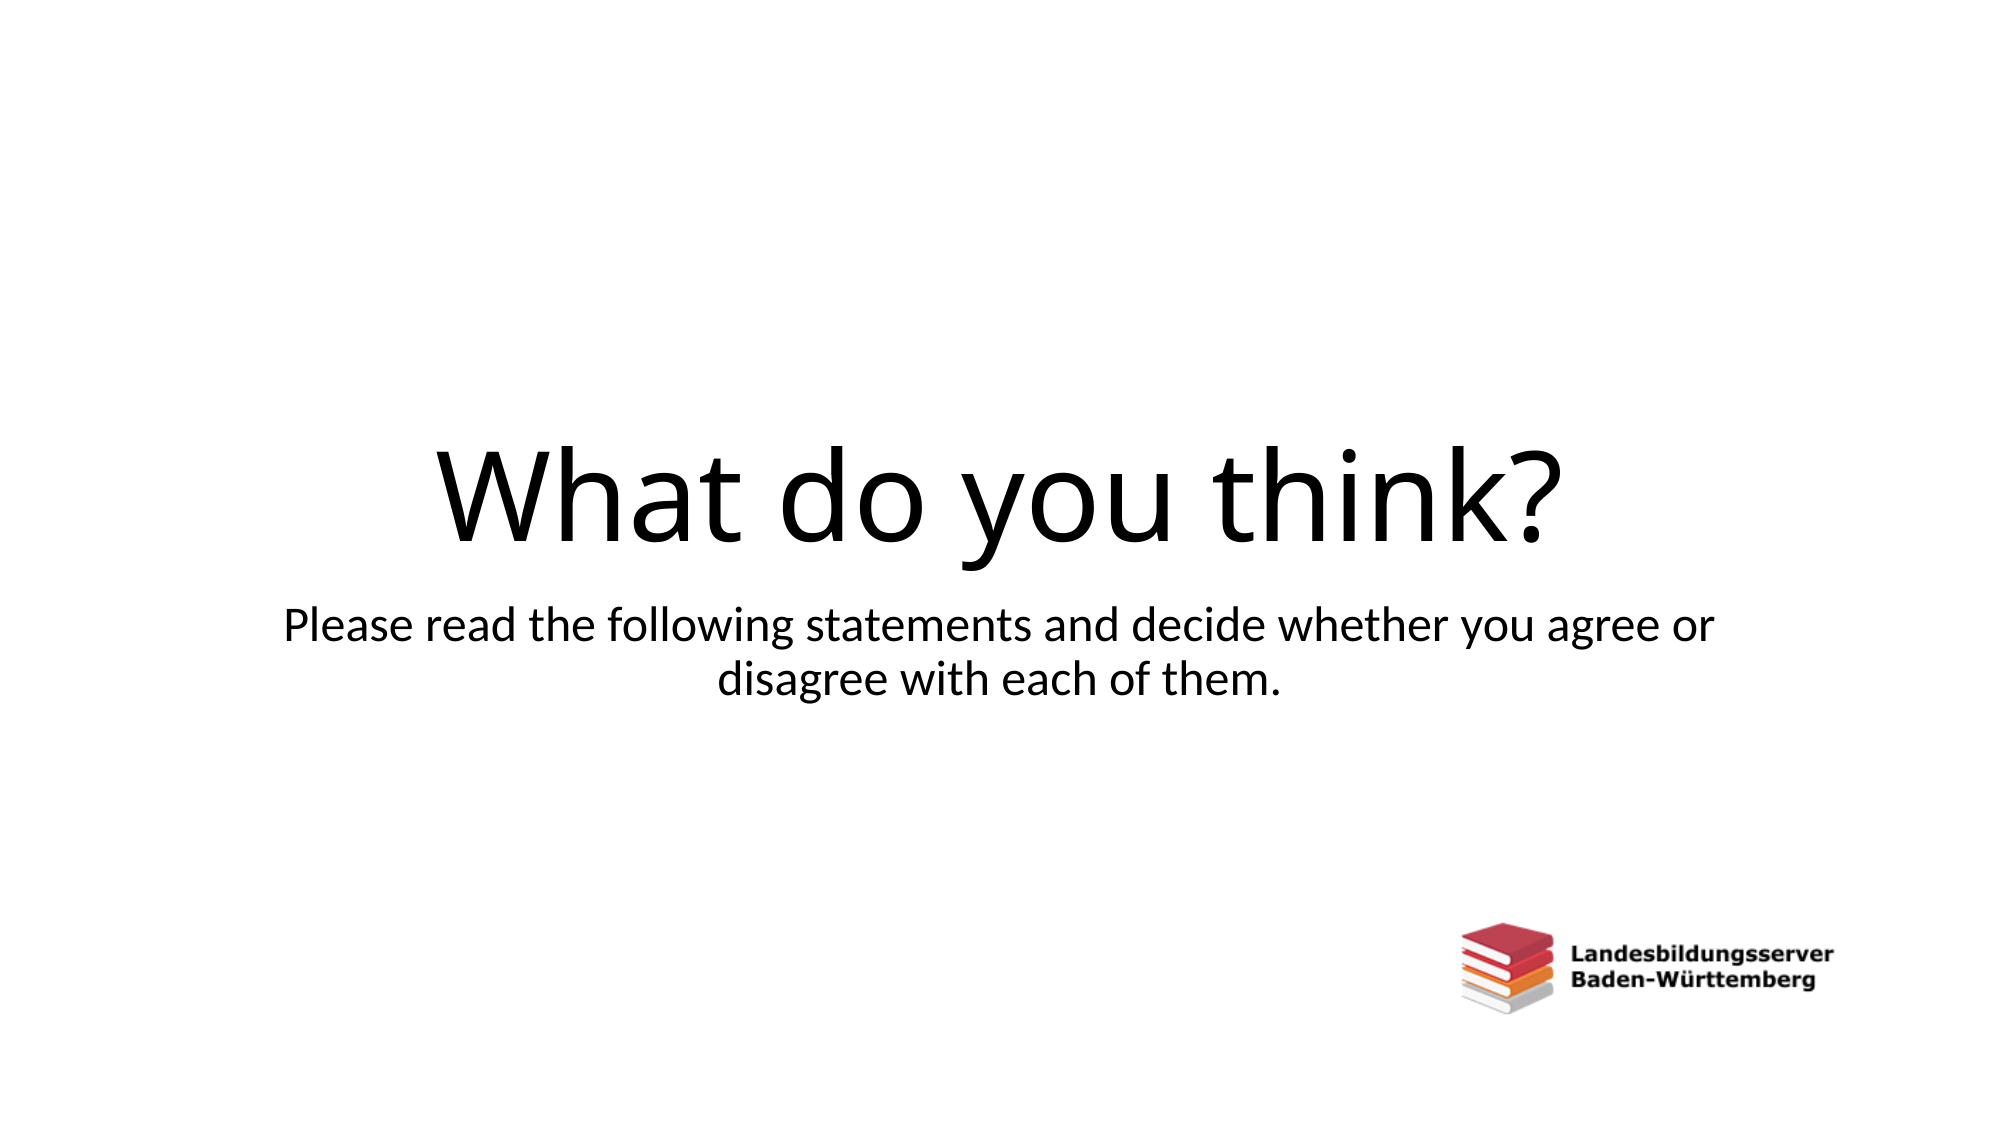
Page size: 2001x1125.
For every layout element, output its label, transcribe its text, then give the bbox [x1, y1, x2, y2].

picture [1443, 906, 1843, 1020]
subtitle Please read the following statements and decide whether you agree or disagree with each of them. [249, 590, 1750, 863]
title What do you think? [249, 184, 1750, 576]
